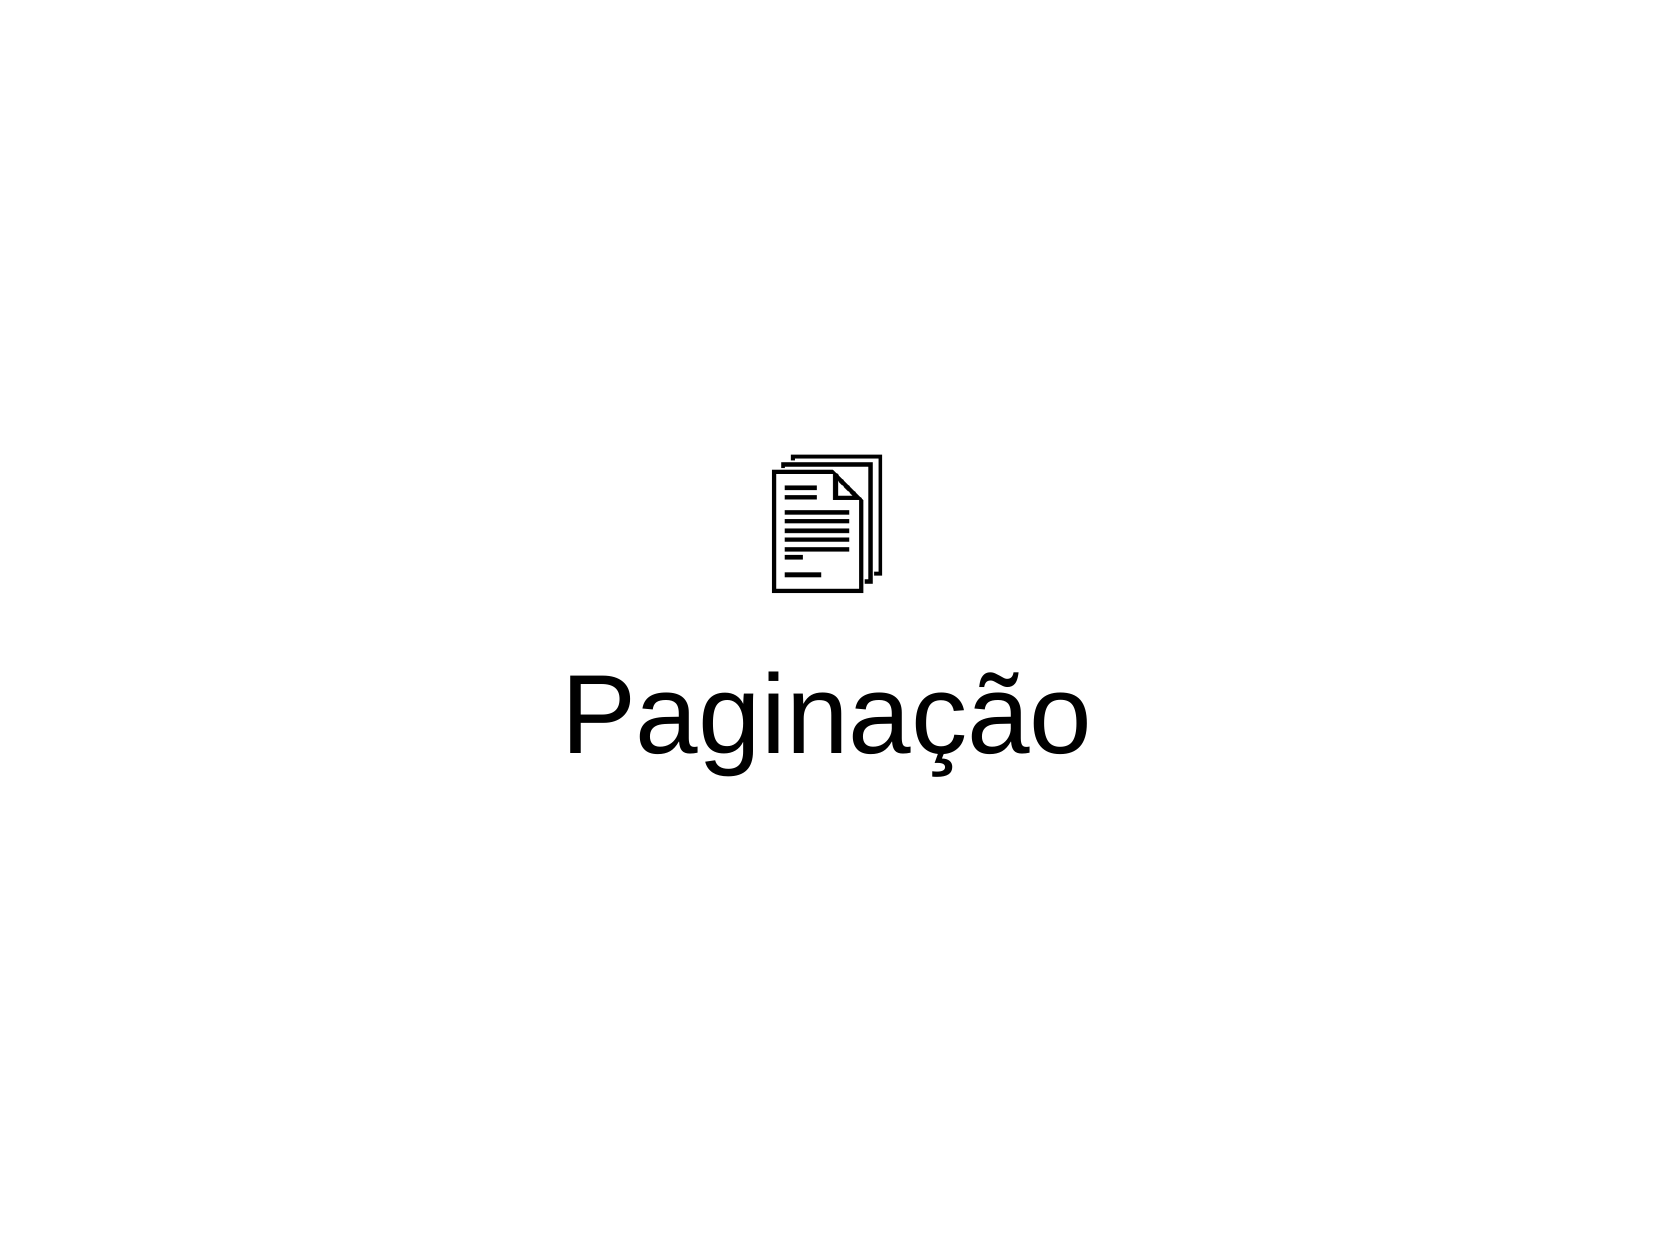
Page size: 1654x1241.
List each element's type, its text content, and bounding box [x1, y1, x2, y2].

picture [743, 424, 939, 621]
title Paginação [11, 608, 1642, 816]
